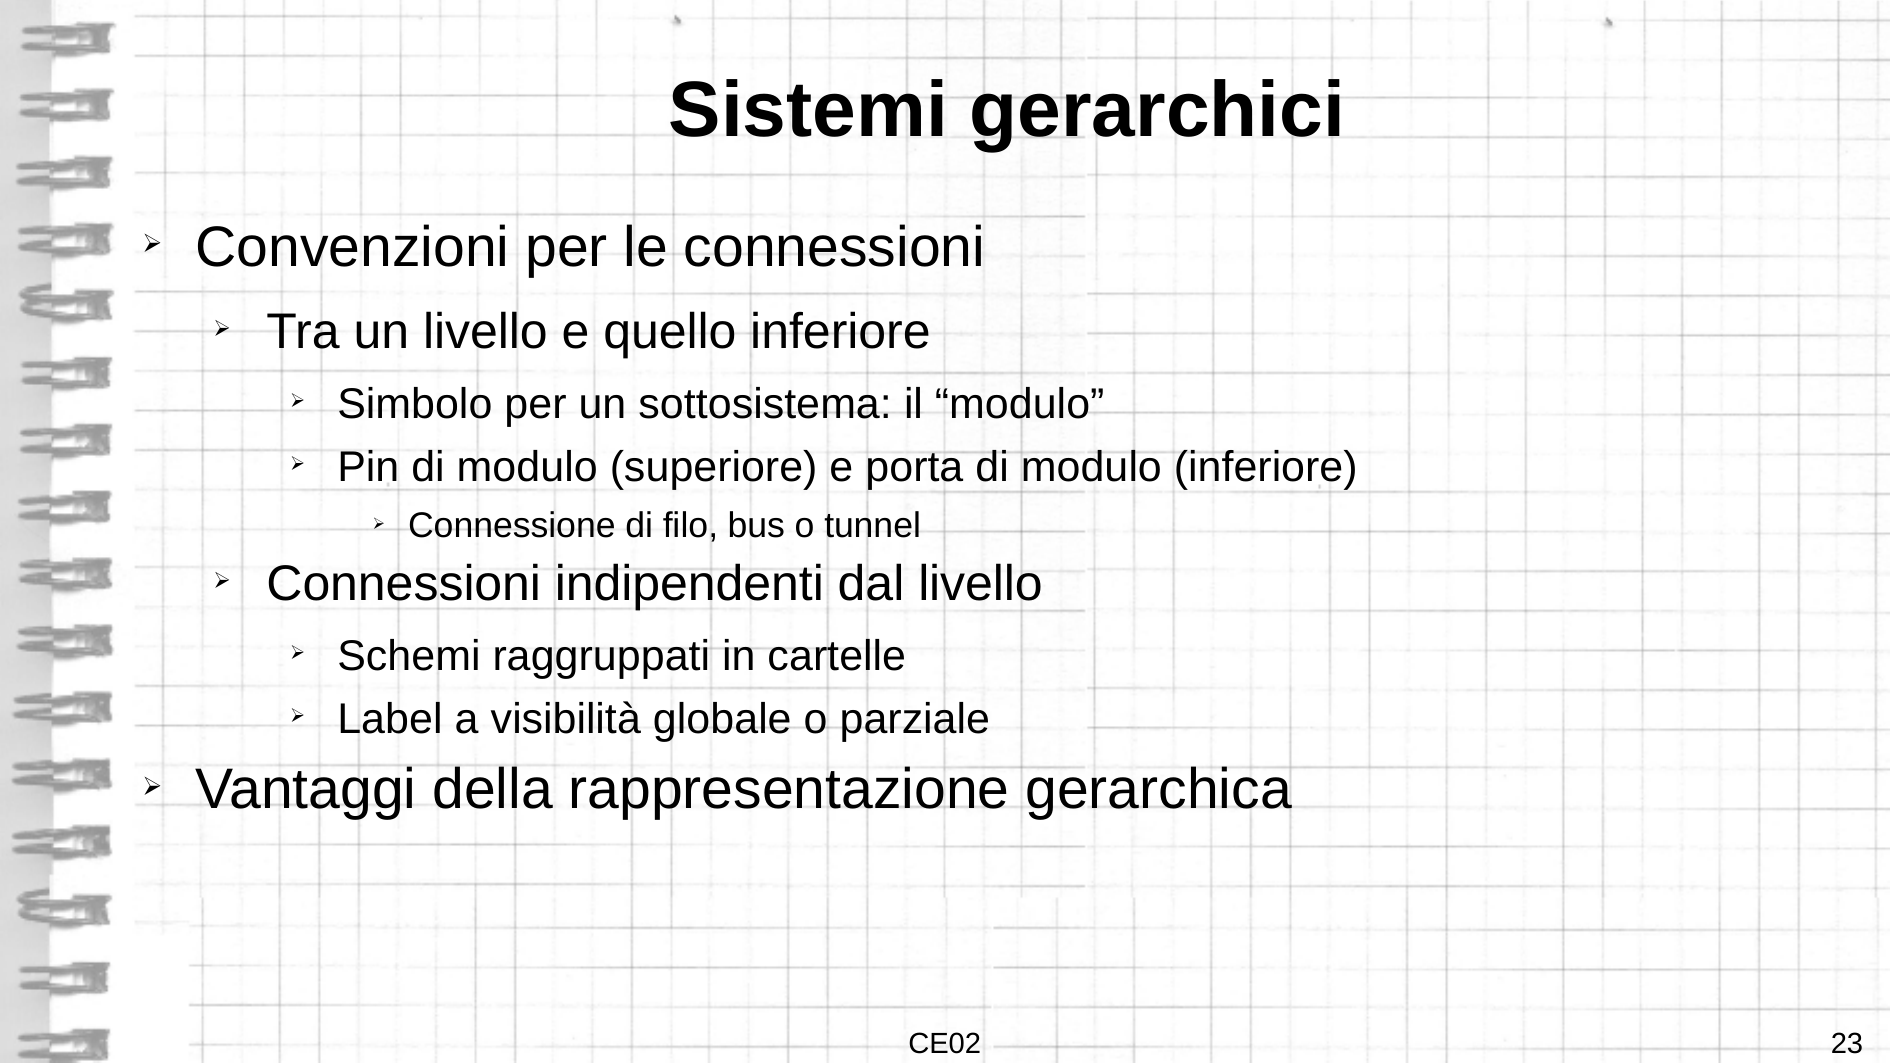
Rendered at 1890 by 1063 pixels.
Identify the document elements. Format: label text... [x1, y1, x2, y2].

title Sistemi gerarchici [124, 20, 1890, 198]
picture [0, 0, 1890, 1063]
list Convenzioni per le connessioni Tra un livello e quello inferiore Simbolo per un sottosistema: il “modulo” Pin di modulo (superiore) e porta di modulo (inferiore) Connessione di filo, bus o tunnel Connessioni indipendenti dal livello Schemi raggruppati in cartelle Label a visibilità globale o parziale Vantaggi della rappresentazione gerarchica [124, 214, 1890, 832]
